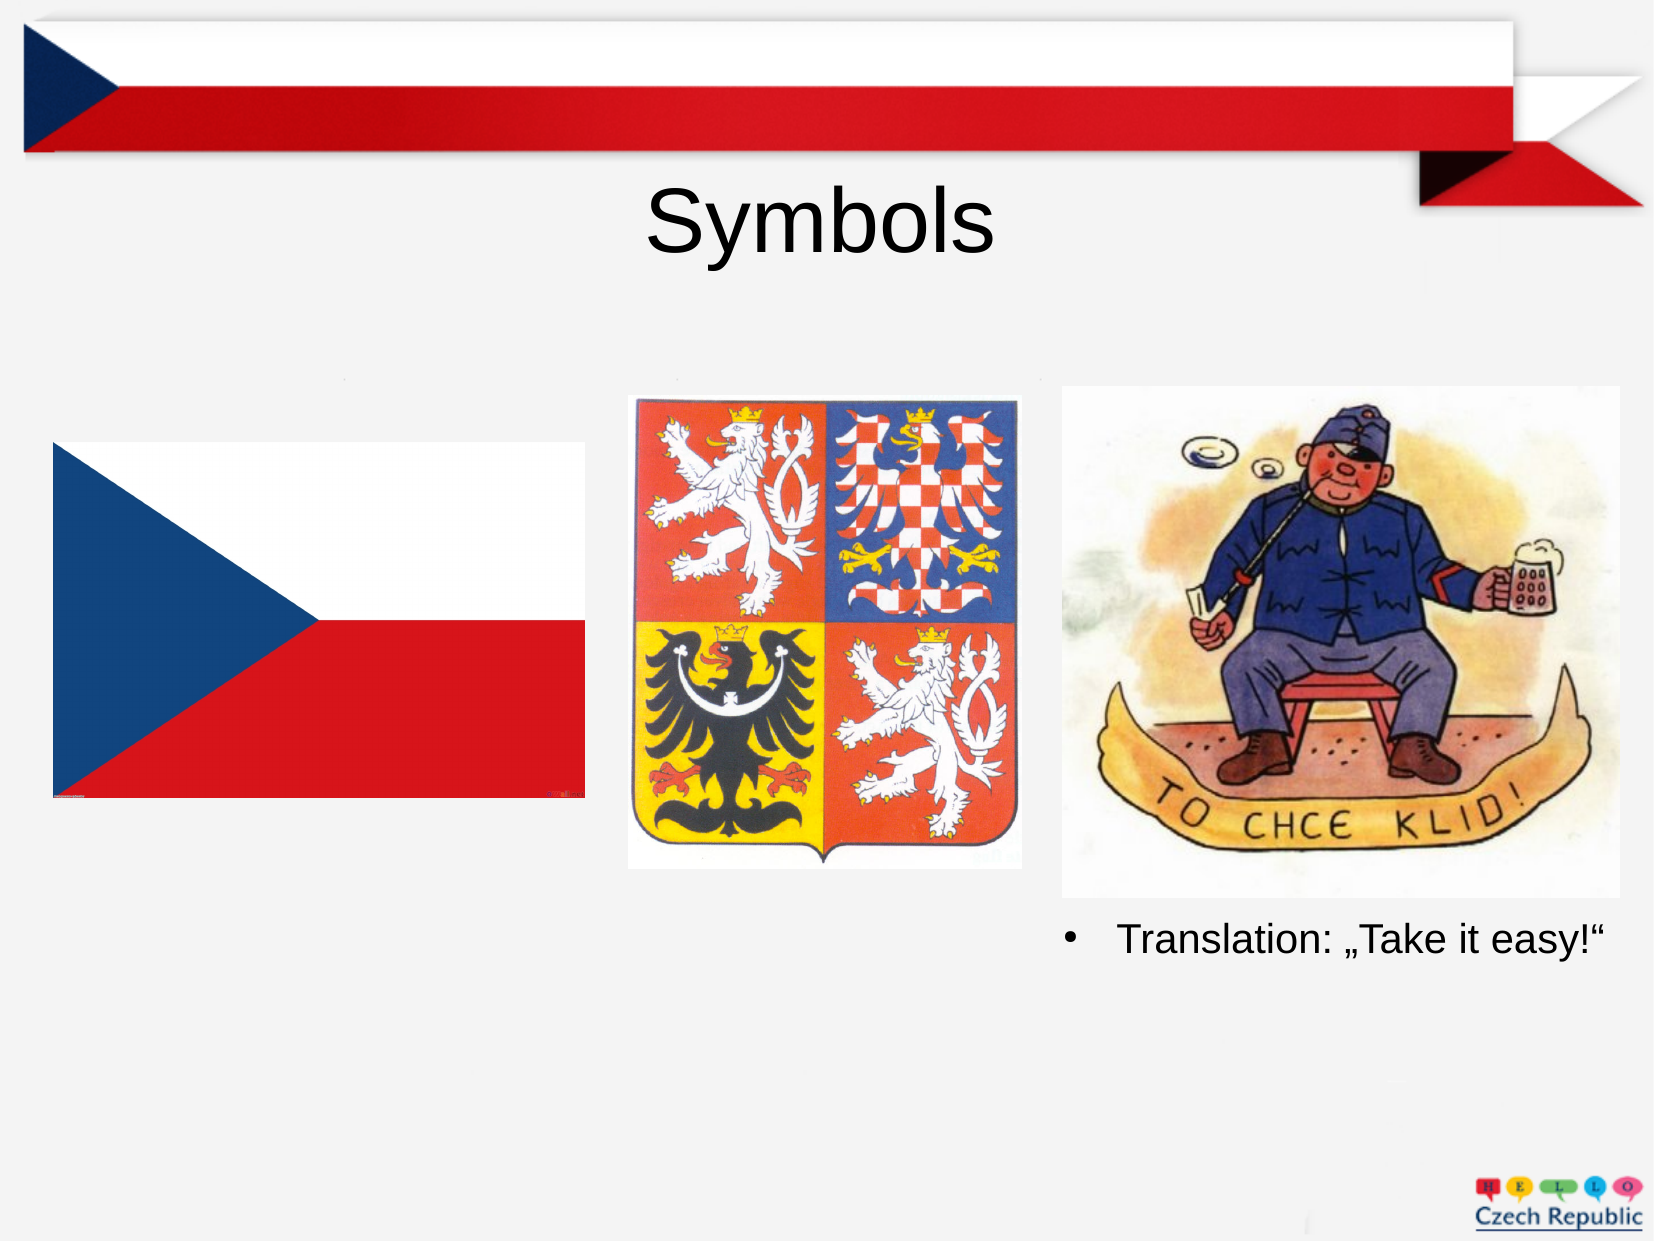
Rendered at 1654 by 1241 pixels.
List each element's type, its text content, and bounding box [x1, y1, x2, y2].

list Translation: „Take it easy!“ [1045, 915, 1654, 1241]
picture [0, 0, 1654, 1241]
title Symbols [76, 117, 1565, 325]
